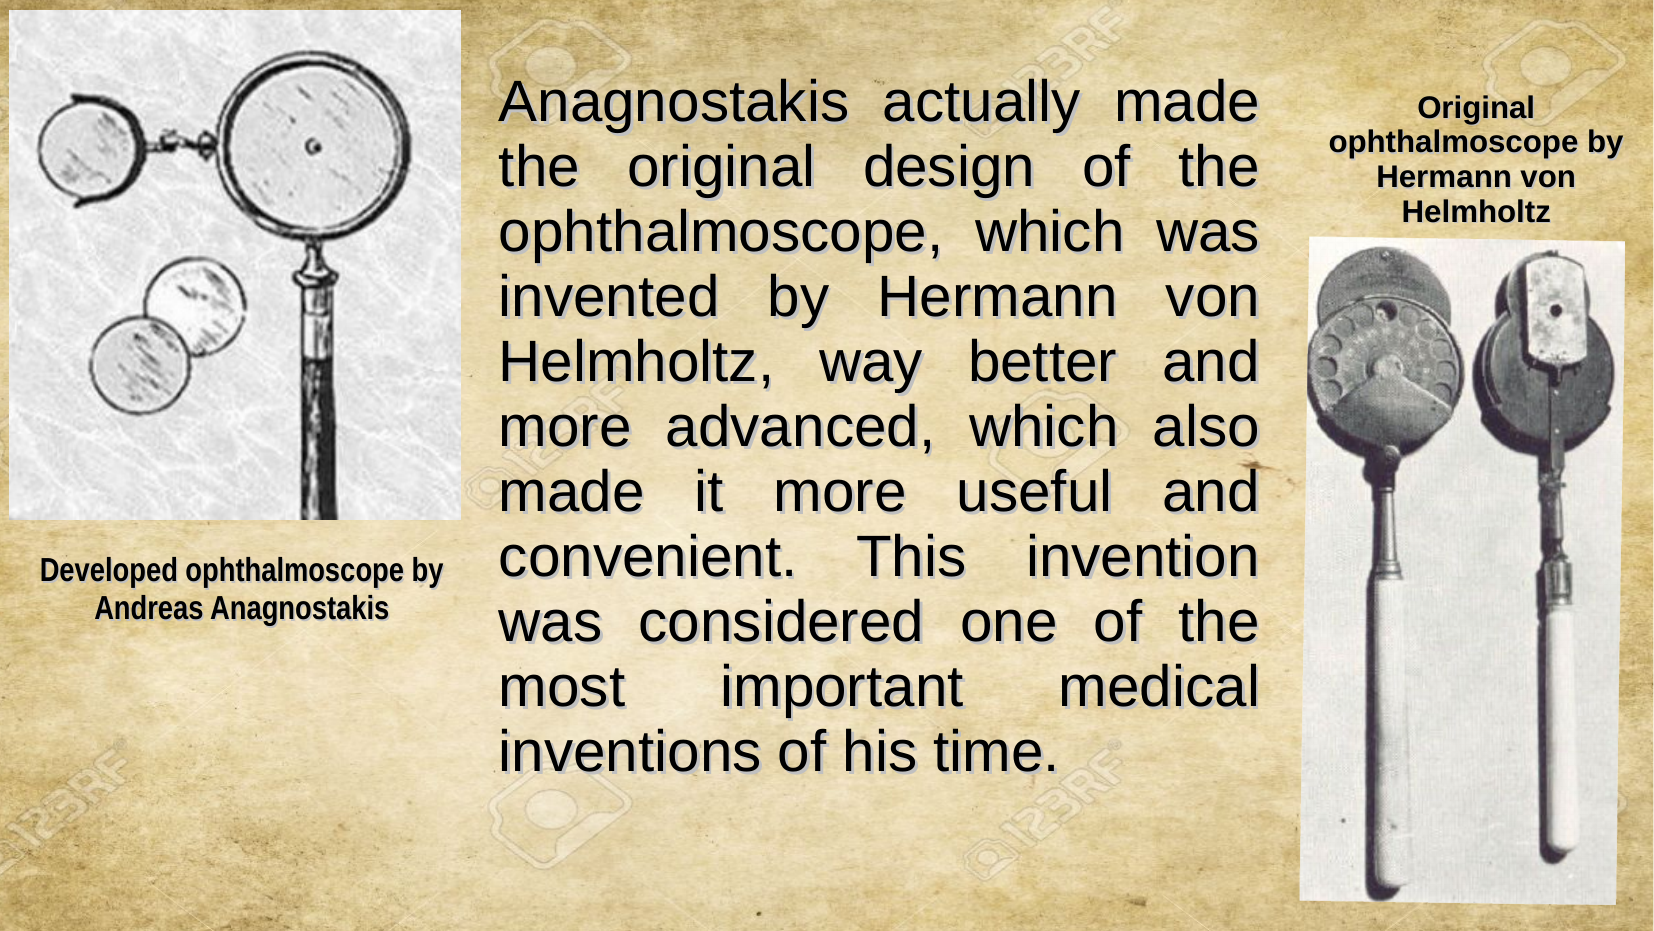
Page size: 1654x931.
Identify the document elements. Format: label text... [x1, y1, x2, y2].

text_box Original ophthalmoscope by Hermann von Helmholtz [1299, 82, 1654, 237]
text_box Developed ophthalmoscope by Andreas Anagnostakis [11, 543, 473, 635]
text_box Anagnostakis actually made the original design of the ophthalmoscope, which was invented by Hermann von Helmholtz, way better and more advanced, which also made it more useful and convenient. This invention was considered one of the most important medical inventions of his time. [484, 61, 1276, 792]
picture [0, 0, 1654, 931]
